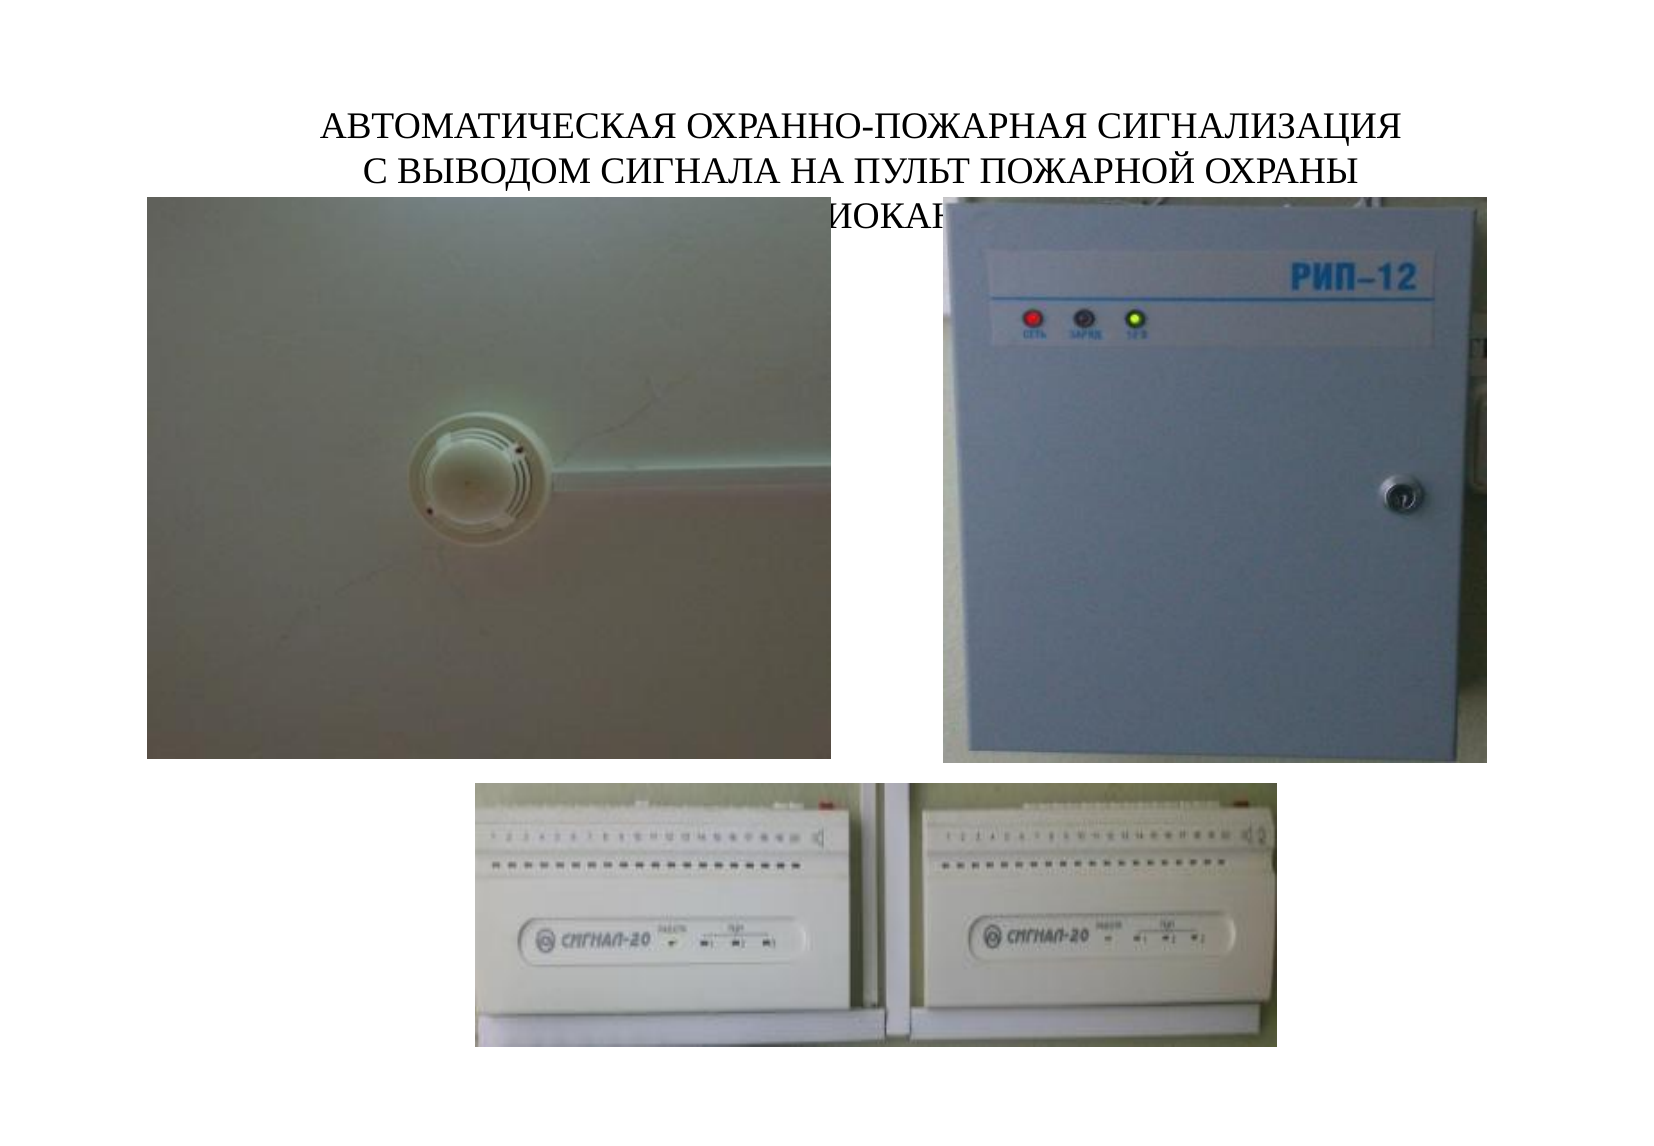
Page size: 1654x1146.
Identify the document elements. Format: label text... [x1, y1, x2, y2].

picture [475, 783, 1277, 1047]
title АВТОМАТИЧЕСКАЯ ОХРАННО-ПОЖАРНАЯ СИГНАЛИЗАЦИЯ С ВЫВОДОМ СИГНАЛА НА ПУЛЬТ ПОЖАРНОЙ ОХРАНЫ ПО РАДИОКАНАЛУ [193, 92, 1538, 165]
picture [943, 197, 1487, 764]
picture [147, 197, 831, 759]
